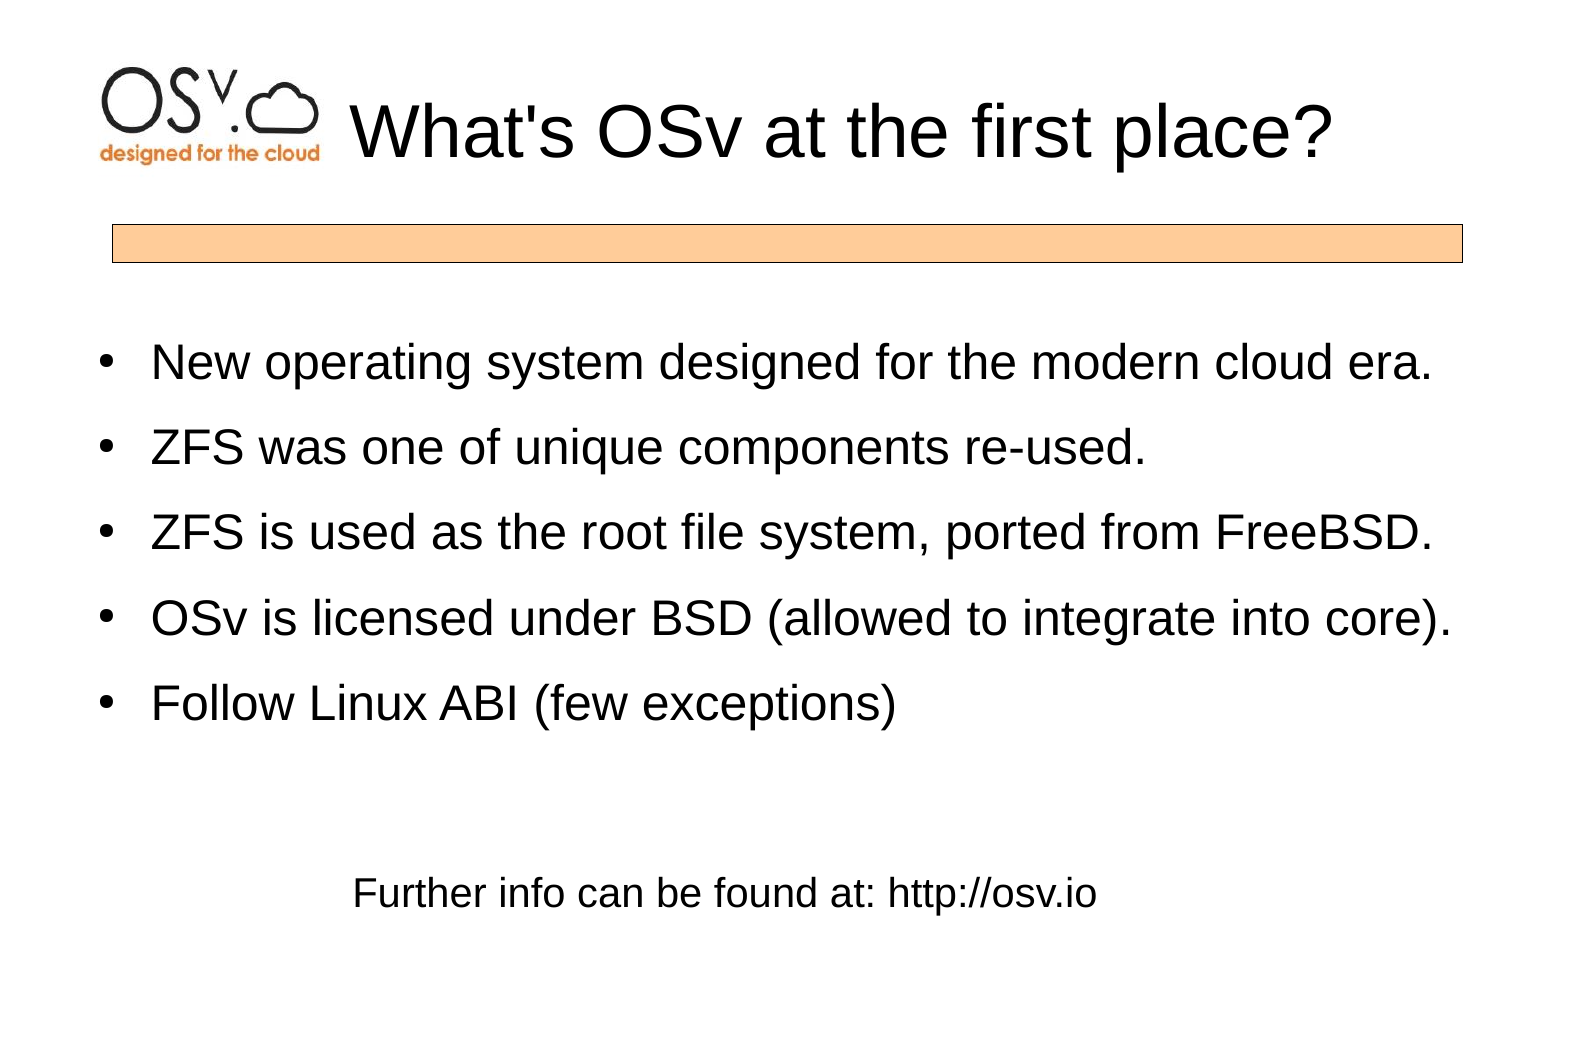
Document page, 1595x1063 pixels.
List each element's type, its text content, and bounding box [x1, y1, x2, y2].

list New operating system designed for the modern cloud era. ZFS was one of unique components re-used. ZFS is used as the root file system, ported from FreeBSD. OSv is licensed under BSD (allowed to integrate into core). Follow Linux ABI (few exceptions) [79, 248, 1515, 951]
text_box [112, 224, 1463, 263]
picture [83, 37, 338, 186]
text_box Further info can be found at: http://osv.io [337, 862, 1126, 938]
title What's OSv at the first place? [79, 49, 1515, 213]
